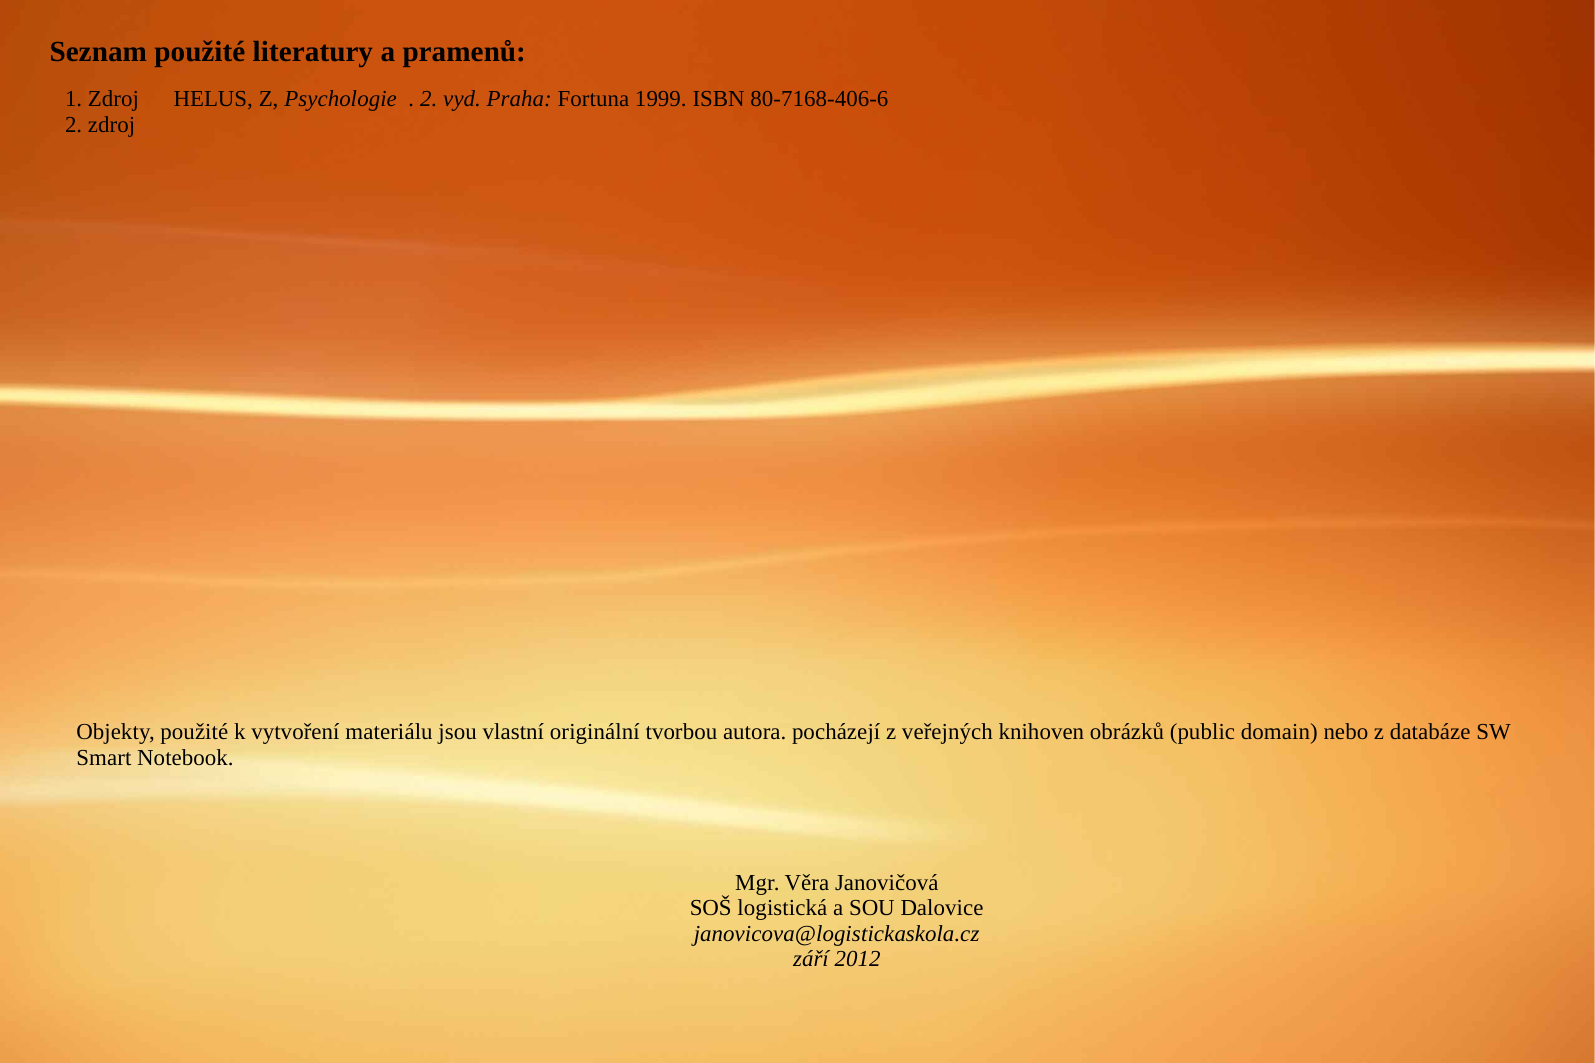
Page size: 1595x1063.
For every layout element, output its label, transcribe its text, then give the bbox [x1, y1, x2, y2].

text_box Mgr. Věra Janovičová SOŠ logistická a SOU Dalovice janovicova@logistickaskola.cz září 2012 [526, 863, 1148, 983]
text_box Seznam použité literatury a pramenů: [35, 28, 810, 76]
text_box 1. Zdroj HELUS, Z, Psychologie . 2. vyd. Praha: Fortuna 1999. ISBN 80-7168-406-6 2. zdroj [51, 79, 1392, 145]
text_box Objekty, použité k vytvoření materiálu jsou vlastní originální tvorbou autora. pocházejí z veřejných knihoven obrázků (public domain) nebo z databáze SW Smart Notebook. [62, 712, 1532, 778]
